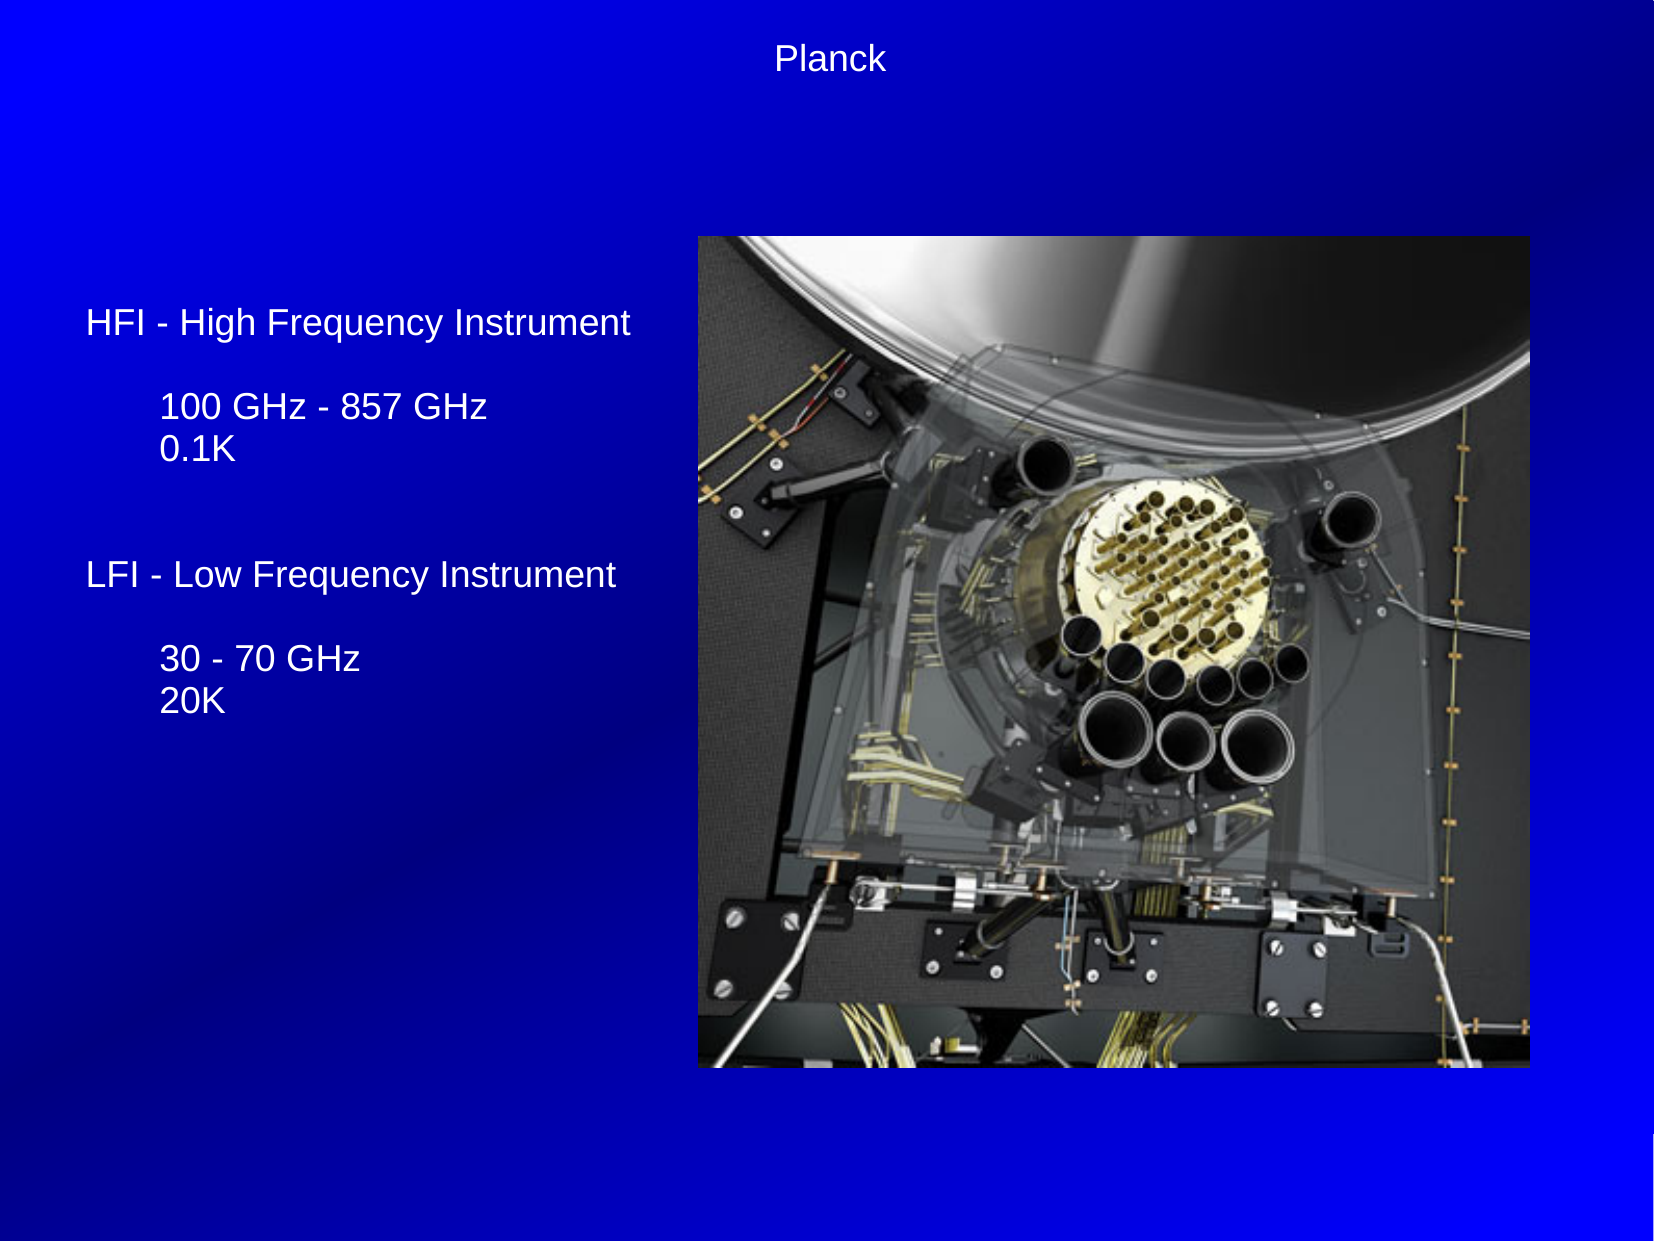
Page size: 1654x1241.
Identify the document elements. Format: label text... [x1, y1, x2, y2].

picture [698, 236, 1530, 1068]
text_box Planck [759, 30, 902, 88]
text_box HFI - High Frequency Instrument 100 GHz - 857 GHz 0.1K LFI - Low Frequency Instrument 30 - 70 GHz 20K [70, 294, 647, 729]
